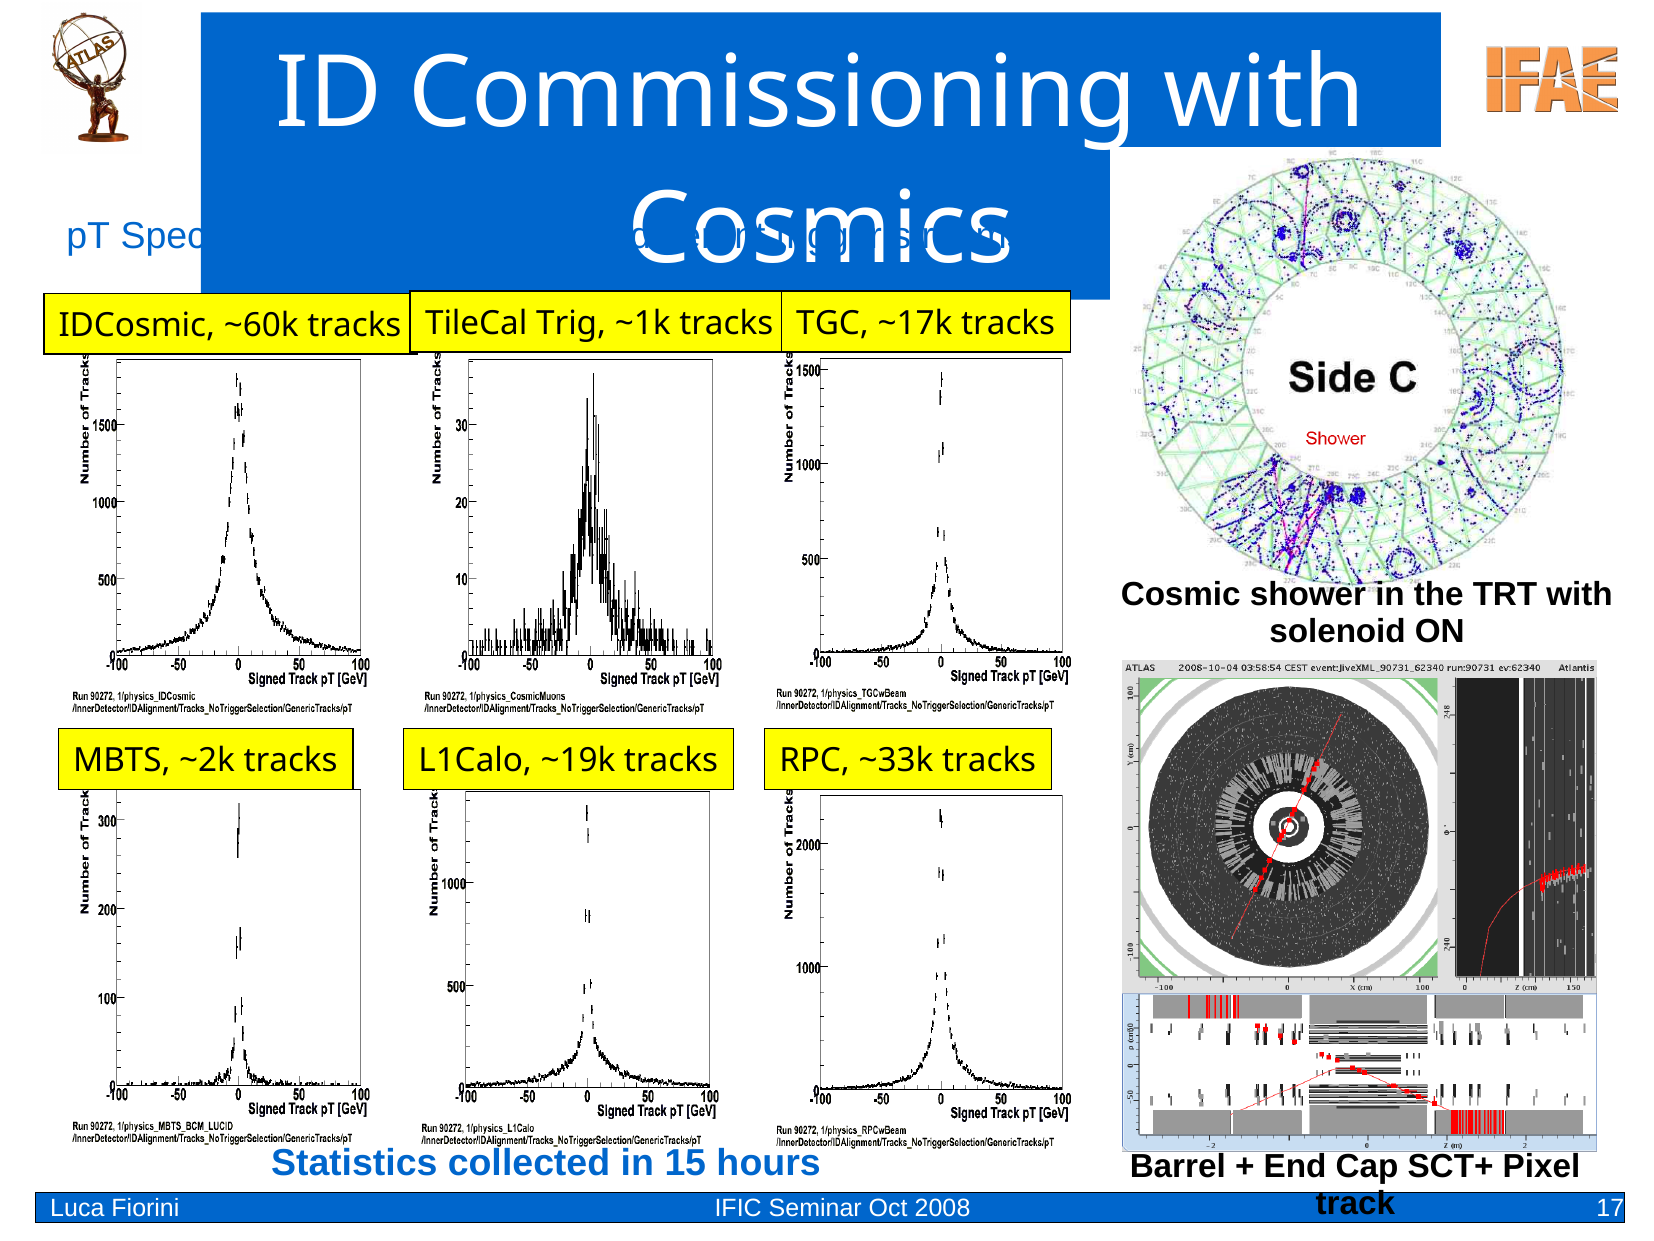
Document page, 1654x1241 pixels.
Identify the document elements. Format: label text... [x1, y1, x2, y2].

text_box Barrel + End Cap SCT+ Pixel track [1093, 1139, 1636, 1198]
picture [41, 2, 142, 154]
picture [418, 352, 756, 716]
picture [770, 747, 1105, 1139]
picture [415, 742, 753, 1133]
text_box MBTS, ~2k tracks [58, 728, 354, 790]
text_box IDCosmic, ~60k tracks [43, 293, 418, 355]
text_box L1Calo, ~19k tracks [403, 728, 734, 790]
picture [66, 355, 404, 716]
text_box Statistics collected in 15 hours [0, 1133, 1093, 1198]
text_box ID Commissioning with Cosmics [200, 12, 1441, 148]
picture [66, 740, 404, 1133]
picture [1122, 670, 1597, 1139]
text_box RPC, ~33k tracks [764, 728, 1052, 790]
text_box Cosmic shower in the TRT with solenoid ON [1086, 568, 1648, 670]
text_box TileCal Trig, ~1k tracks [410, 291, 781, 352]
picture [1110, 147, 1587, 568]
picture [1486, 46, 1618, 112]
text_box TGC, ~17k tracks [781, 291, 1071, 352]
picture [770, 310, 1105, 713]
text_box pT Spectrum of Cosmic muons in different trigger streams [0, 206, 1093, 271]
text_box Luca Fiorini IFIC Seminar Oct 2008 17 [35, 1198, 1625, 1223]
